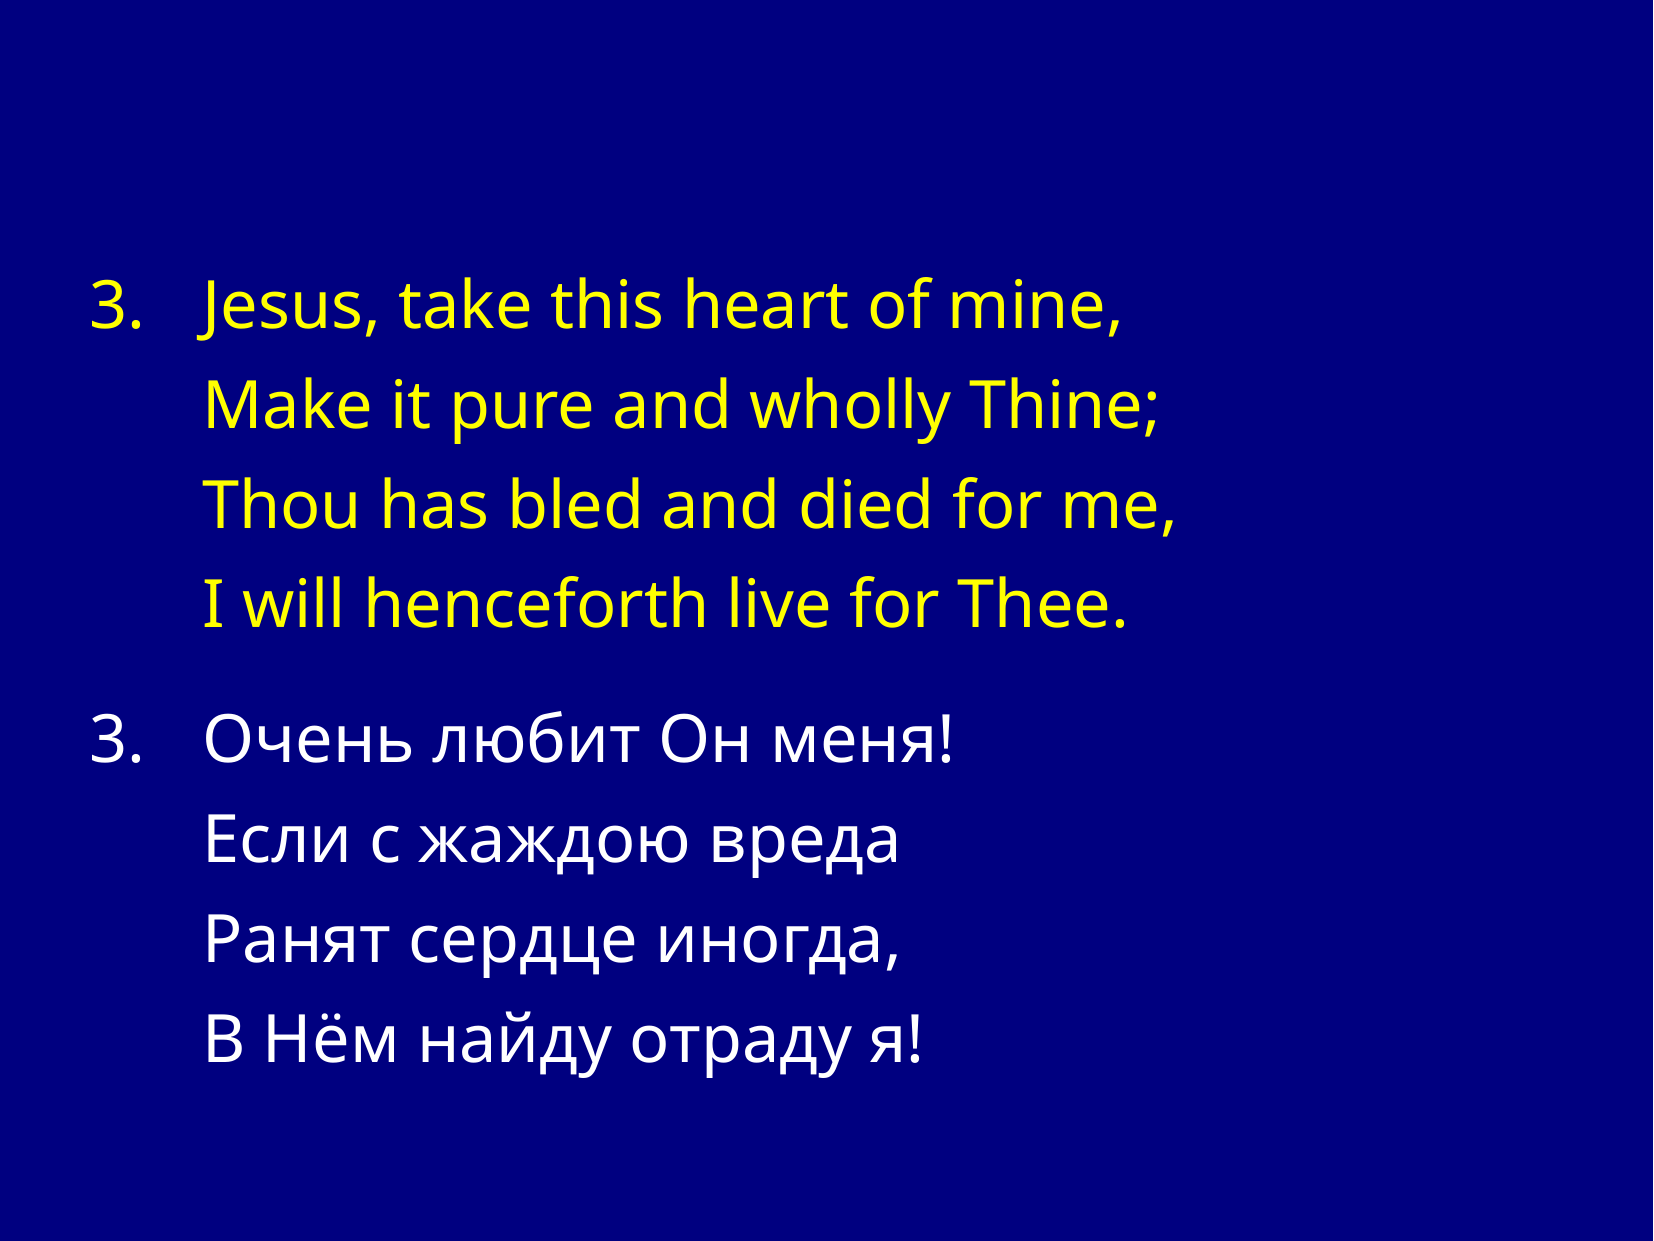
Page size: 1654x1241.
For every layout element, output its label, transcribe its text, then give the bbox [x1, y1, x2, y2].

text_box 3. Очень любит Он меня! Если с жаждою вреда Ранят сердце иногда, В Нём найду отраду я! [75, 675, 1576, 1163]
text_box 3. Jesus, take this heart of mine, Make it pure and wholly Thine; Thou has bled and died for me, I will henceforth live for Thee. [75, 150, 1576, 638]
